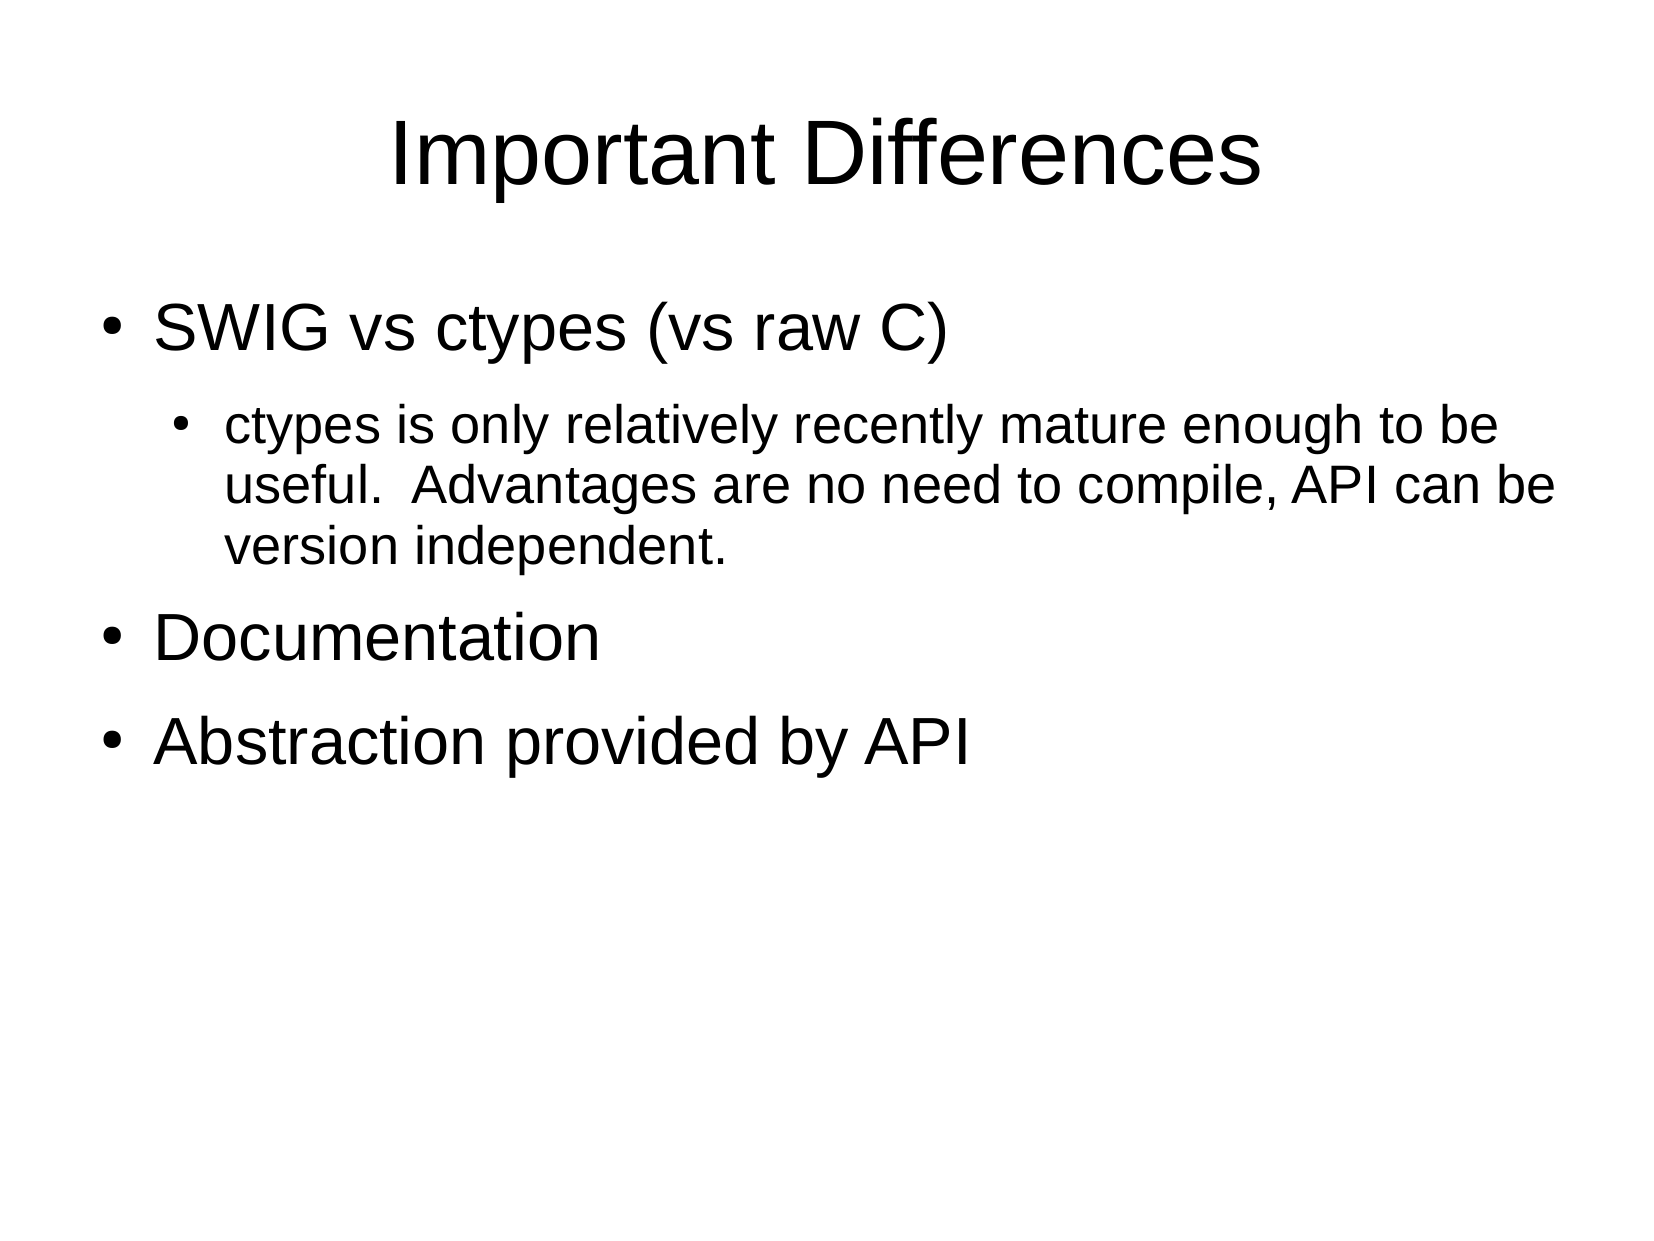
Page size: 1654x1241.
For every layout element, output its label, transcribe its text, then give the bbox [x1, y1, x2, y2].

list SWIG vs ctypes (vs raw C) ctypes is only relatively recently mature enough to be useful. Advantages are no need to compile, API can be version independent. Documentation Abstraction provided by API [82, 290, 1571, 1109]
title Important Differences [82, 49, 1571, 257]
